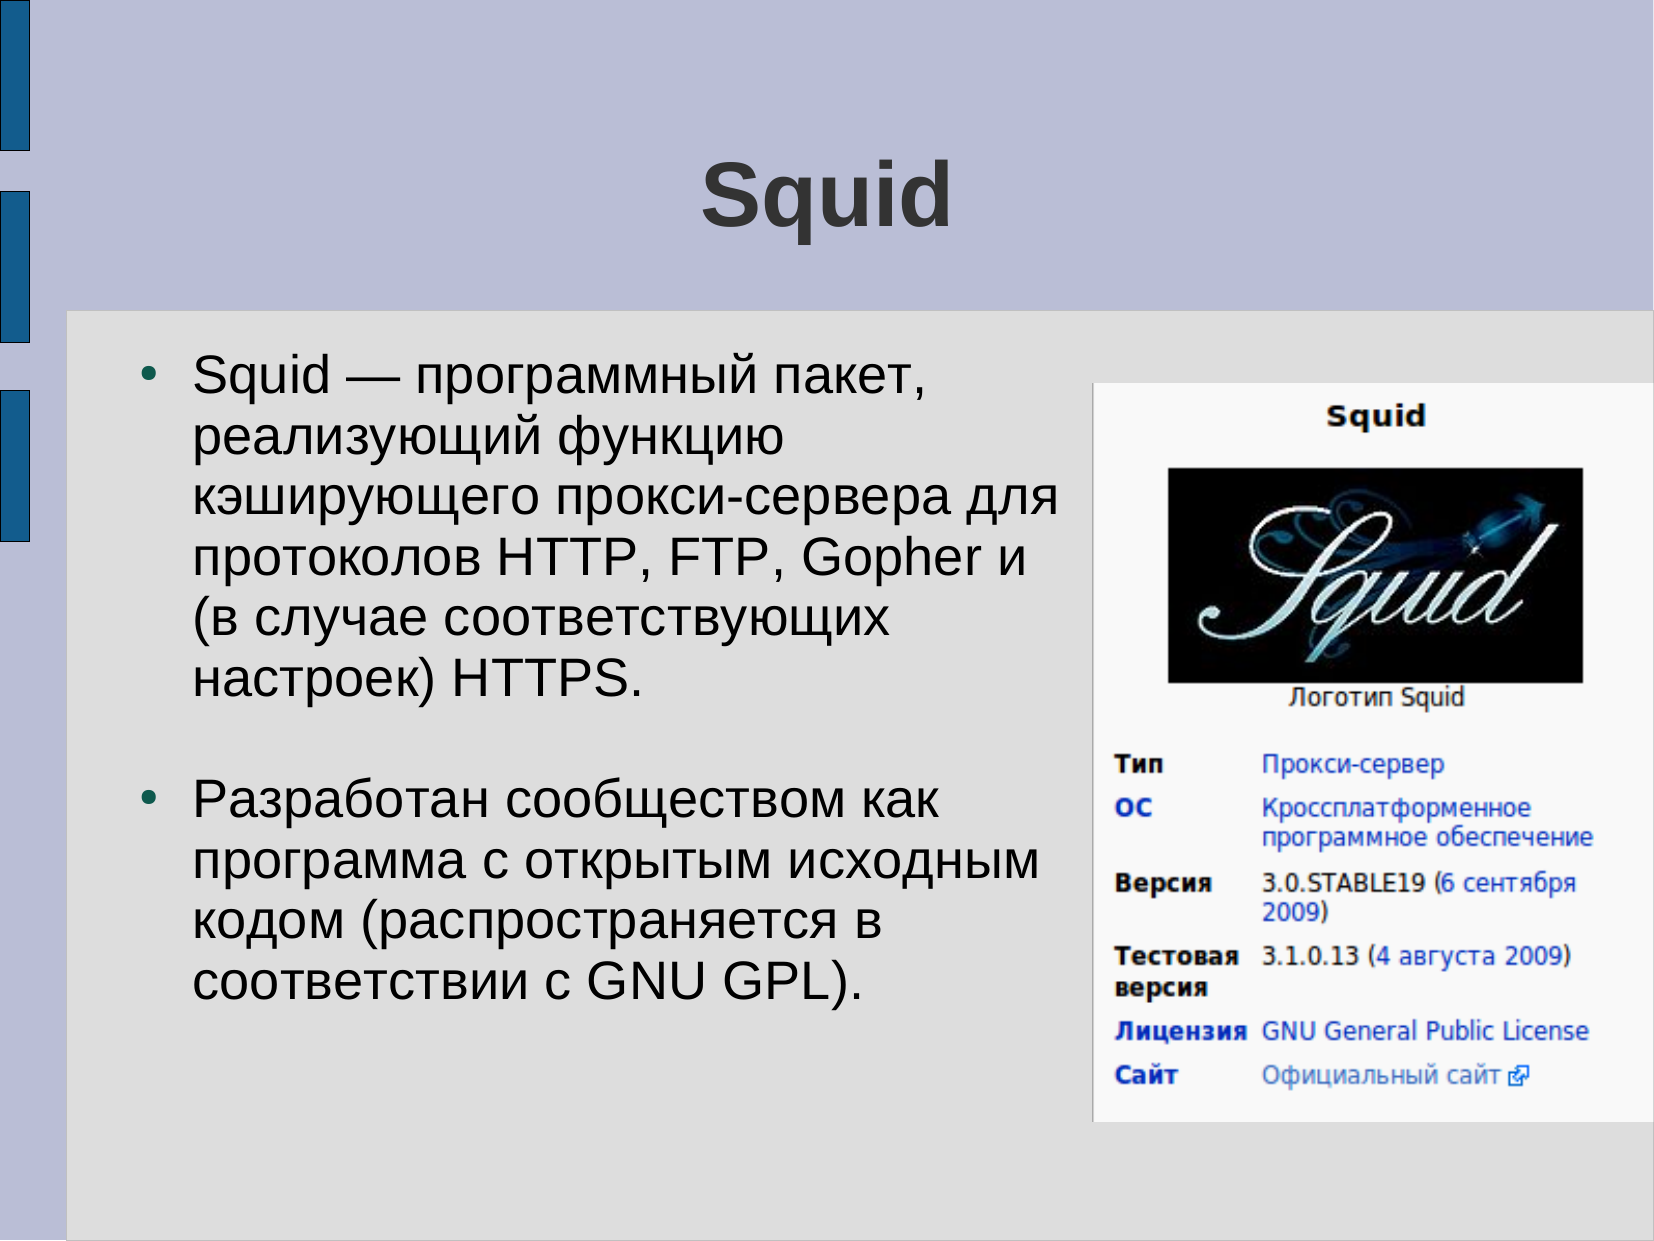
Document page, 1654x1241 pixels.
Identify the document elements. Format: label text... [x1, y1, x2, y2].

picture [1092, 383, 1654, 1123]
title Squid [121, 91, 1534, 299]
list Squid — программный пакет, реализующий функцию кэширующего прокси-сервера для протоколов HTTP, FTP, Gopher и (в случае соответствующих настроек) HTTPS. Разработан сообществом как программа с открытым исходным кодом (распространяется в соответствии с GNU GPL). [121, 344, 1063, 1164]
